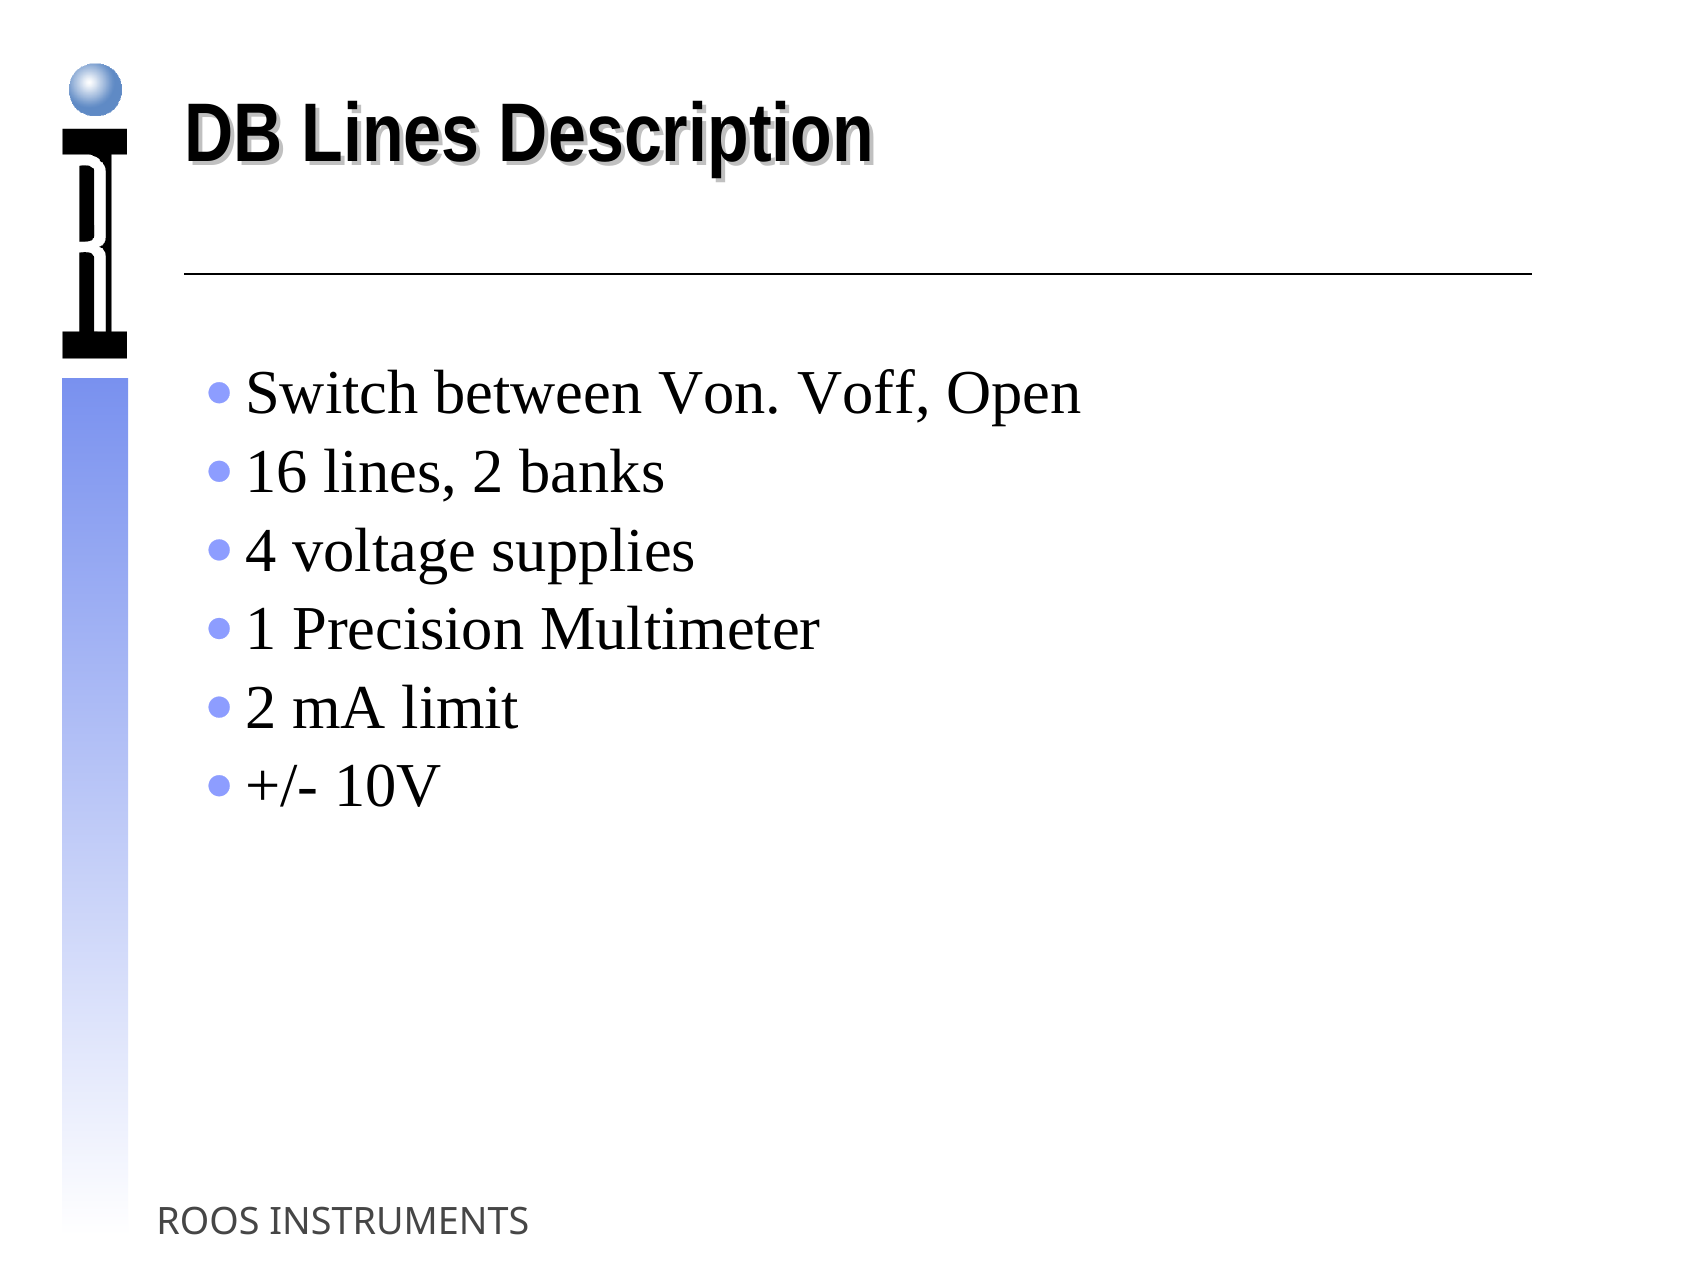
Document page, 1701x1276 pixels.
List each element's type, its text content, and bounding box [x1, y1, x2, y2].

text_box Switch between Von. Voff, Open 16 lines, 2 banks 4 voltage supplies 1 Precision Multimeter 2 mA limit +/- 10V [192, 358, 1550, 829]
text_box DB Lines Description [184, 92, 1539, 268]
